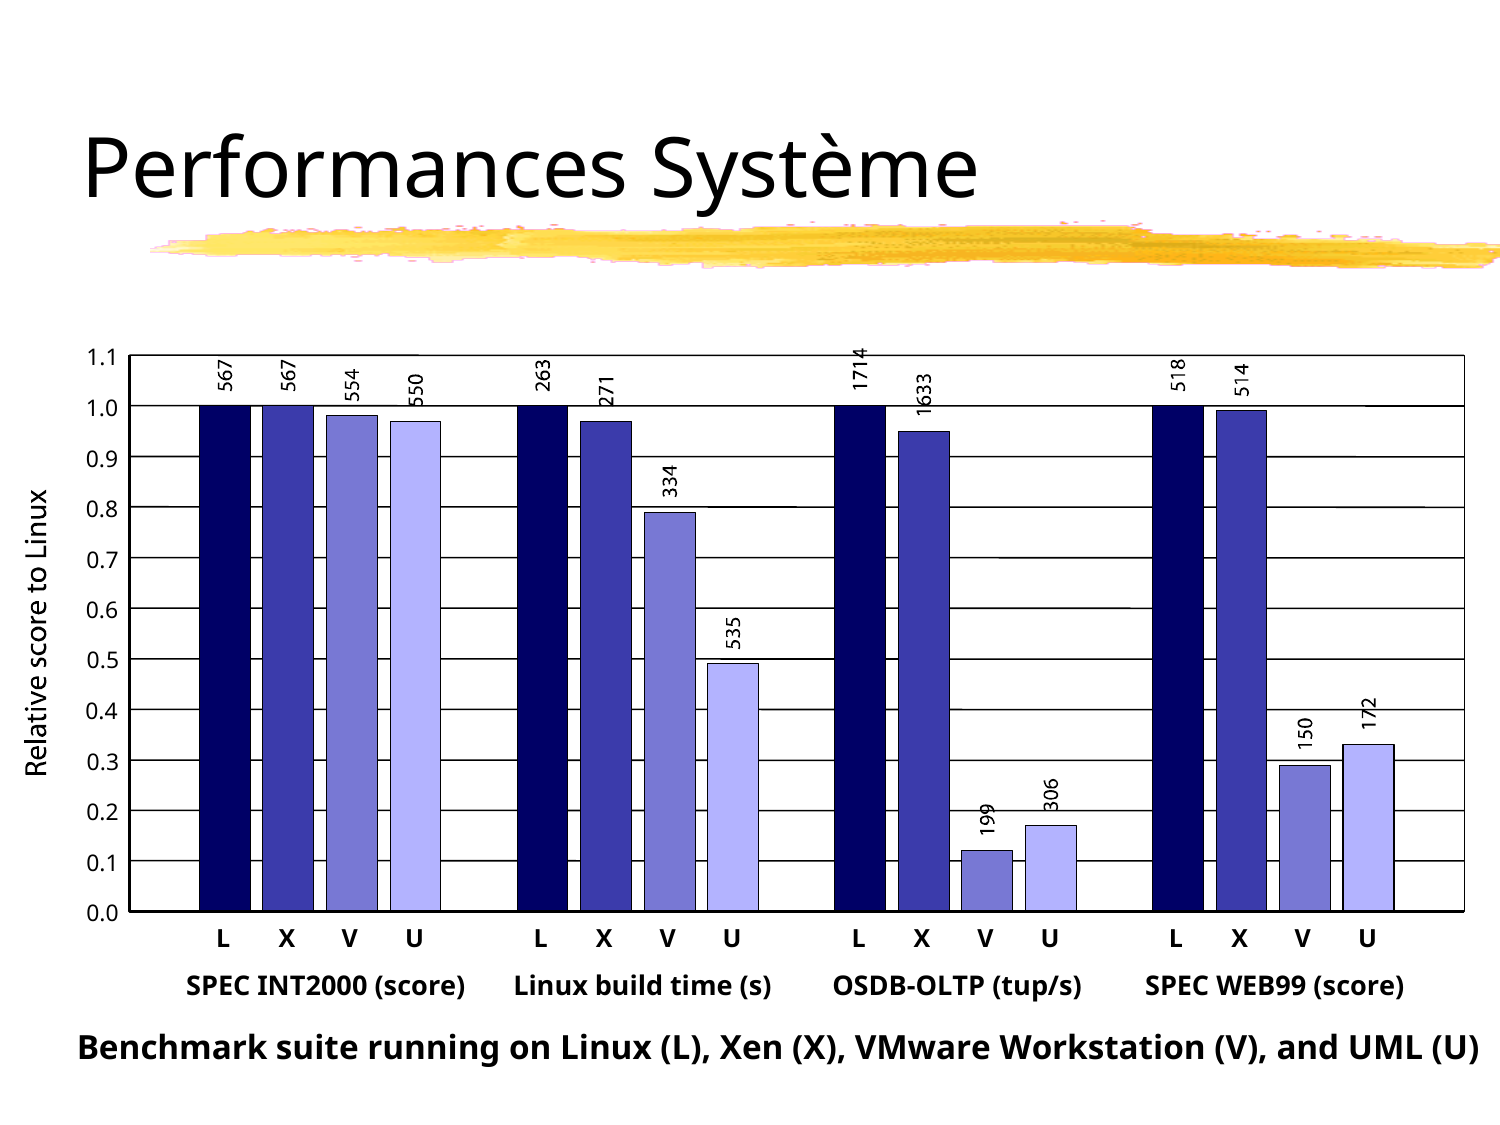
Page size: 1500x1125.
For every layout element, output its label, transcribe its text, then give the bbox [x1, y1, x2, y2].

text_box Benchmark suite running on Linux (L), Xen (X), VMware Workstation (V), and UML (U) [76, 1023, 1429, 1064]
text_box X [913, 920, 931, 951]
text_box [1043, 790, 1059, 800]
text_box [535, 370, 551, 381]
text_box [408, 374, 423, 385]
text_box [1043, 778, 1059, 789]
text_box [31, 690, 47, 706]
text_box 0.1 [86, 846, 118, 875]
text_box L [533, 920, 549, 951]
text_box 0.6 [85, 594, 118, 622]
text_box [217, 382, 233, 392]
text_box V [1294, 920, 1312, 951]
text_box [834, 405, 886, 910]
text_box 1.0 [85, 391, 118, 420]
text_box [644, 512, 696, 910]
text_box [30, 522, 47, 536]
text_box [598, 378, 614, 383]
text_box [852, 384, 868, 390]
text_box [979, 804, 995, 825]
text_box 0.2 [86, 796, 118, 824]
text_box [30, 567, 47, 582]
text_box [30, 724, 47, 738]
text_box 0.7 [86, 543, 118, 572]
text_box [344, 369, 359, 380]
text_box [916, 385, 932, 395]
text_box Linux build time (s) [513, 966, 763, 1000]
text_box [326, 415, 378, 910]
text_box [217, 359, 232, 369]
text_box [1361, 723, 1376, 729]
text_box X [1231, 920, 1249, 951]
text_box L [1168, 920, 1185, 951]
title Performances Système [66, 37, 1342, 225]
text_box [30, 746, 47, 760]
text_box U [1358, 920, 1377, 951]
text_box [30, 657, 47, 668]
text_box [598, 386, 614, 395]
text_box [408, 386, 423, 395]
text_box [961, 850, 1013, 910]
text_box X [595, 920, 613, 951]
text_box U [1040, 920, 1059, 951]
text_box [1279, 765, 1331, 910]
text_box [707, 663, 759, 910]
text_box [535, 360, 551, 369]
text_box [535, 382, 550, 392]
text_box [30, 626, 47, 642]
text_box [1170, 382, 1186, 392]
text_box SPEC INT2000 (score) [185, 966, 470, 1000]
text_box 0.9 [85, 442, 118, 471]
text_box [31, 505, 47, 519]
text_box 0.8 [85, 493, 118, 521]
text_box [280, 382, 296, 392]
text_box U [405, 920, 424, 951]
text_box [726, 629, 741, 638]
text_box [217, 370, 233, 381]
text_box [1298, 730, 1313, 740]
text_box [1361, 698, 1376, 708]
text_box [1234, 364, 1249, 375]
picture [150, 215, 1500, 279]
text_box [916, 410, 931, 416]
text_box [598, 397, 614, 407]
text_box 0.3 [86, 745, 119, 774]
text_box [280, 370, 296, 381]
text_box [1234, 387, 1250, 397]
text_box [916, 374, 932, 384]
text_box [31, 540, 47, 544]
text_box [30, 615, 47, 624]
text_box [1152, 405, 1204, 910]
text_box U [722, 920, 741, 951]
text_box [30, 676, 47, 690]
text_box [1025, 825, 1077, 910]
text_box V [341, 920, 359, 951]
text_box [916, 395, 932, 406]
text_box [726, 640, 741, 650]
text_box [1297, 718, 1313, 728]
text_box [27, 583, 47, 593]
text_box [980, 829, 995, 835]
text_box [25, 761, 47, 775]
text_box [852, 370, 868, 380]
text_box [30, 601, 47, 615]
text_box [408, 397, 423, 407]
text_box [898, 431, 950, 910]
text_box [27, 713, 47, 723]
text_box [262, 405, 314, 910]
text_box [1298, 744, 1312, 749]
text_box [1043, 801, 1059, 811]
text_box [662, 488, 678, 498]
text_box SPEC WEB99 (score) [1145, 966, 1418, 1000]
text_box [852, 348, 868, 355]
text_box [344, 381, 360, 390]
text_box [344, 392, 360, 402]
text_box [25, 545, 47, 558]
text_box [1342, 744, 1394, 910]
text_box [1361, 709, 1376, 719]
text_box 0.4 [85, 695, 118, 723]
text_box V [659, 920, 677, 951]
text_box [662, 465, 677, 476]
text_box [580, 421, 632, 910]
text_box 1.1 [86, 340, 118, 369]
text_box L [216, 920, 232, 951]
text_box [30, 643, 47, 656]
text_box [1170, 374, 1186, 379]
text_box [1216, 410, 1267, 910]
text_box [1170, 359, 1186, 370]
text_box 0.0 [86, 897, 118, 925]
text_box [31, 489, 47, 504]
text_box L [851, 920, 867, 951]
text_box X [278, 920, 296, 951]
text_box [199, 405, 251, 910]
text_box OSDB-OLTP (tup/s) [832, 966, 1083, 1000]
text_box [280, 359, 296, 369]
text_box [852, 362, 868, 368]
text_box [390, 421, 441, 910]
text_box [662, 477, 678, 487]
text_box [517, 405, 568, 910]
text_box [1234, 379, 1249, 384]
text_box V [977, 920, 995, 951]
text_box 0.5 [86, 644, 119, 673]
text_box [726, 617, 741, 627]
